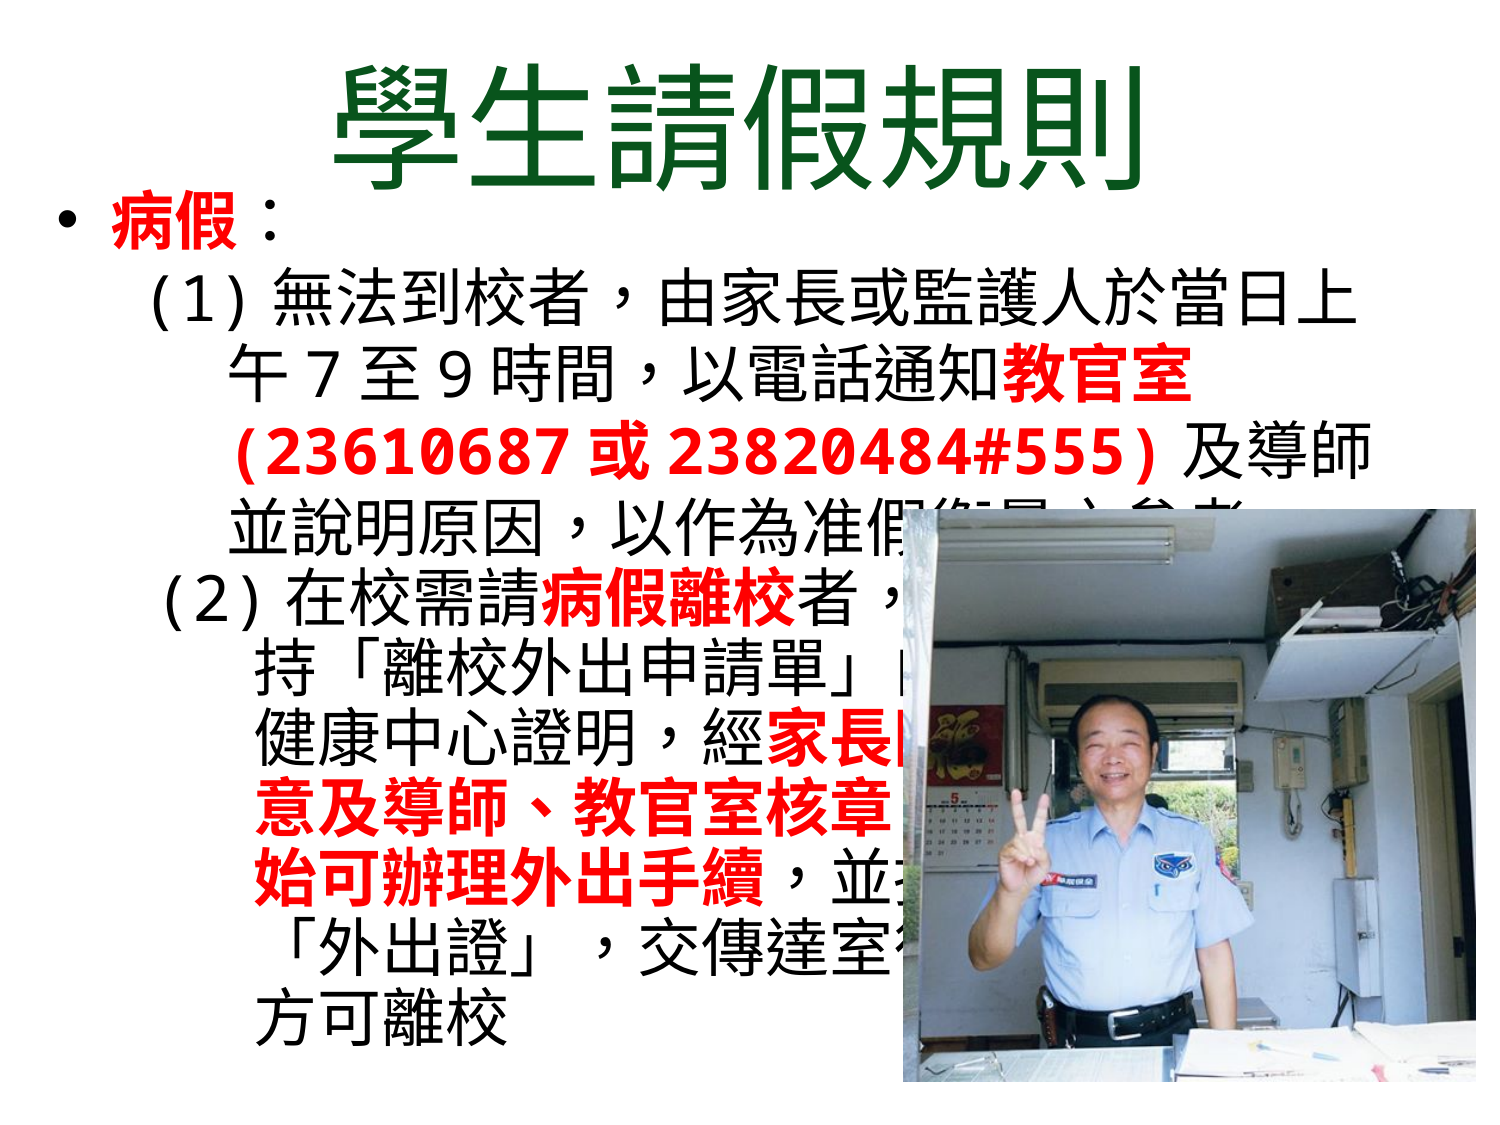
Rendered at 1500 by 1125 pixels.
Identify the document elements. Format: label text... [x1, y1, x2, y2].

text_box 學生請假規則 [64, 31, 1415, 219]
picture [903, 509, 1476, 1082]
list 病假： (1)無法到校者，由家長或監護人於當日上午7至9時間，以電話通知教官室(23610687或23820484#555)及導師並說明原因，以作為准假衡量之參考。 (2)在校需請病假離校者，須 持「離校外出申請單」由 健康中心證明，經家長同 意及導師、教官室核章， 始可辦理外出手續，並持 「外出證」，交傳達室後 方可離校 [41, 172, 1396, 1082]
